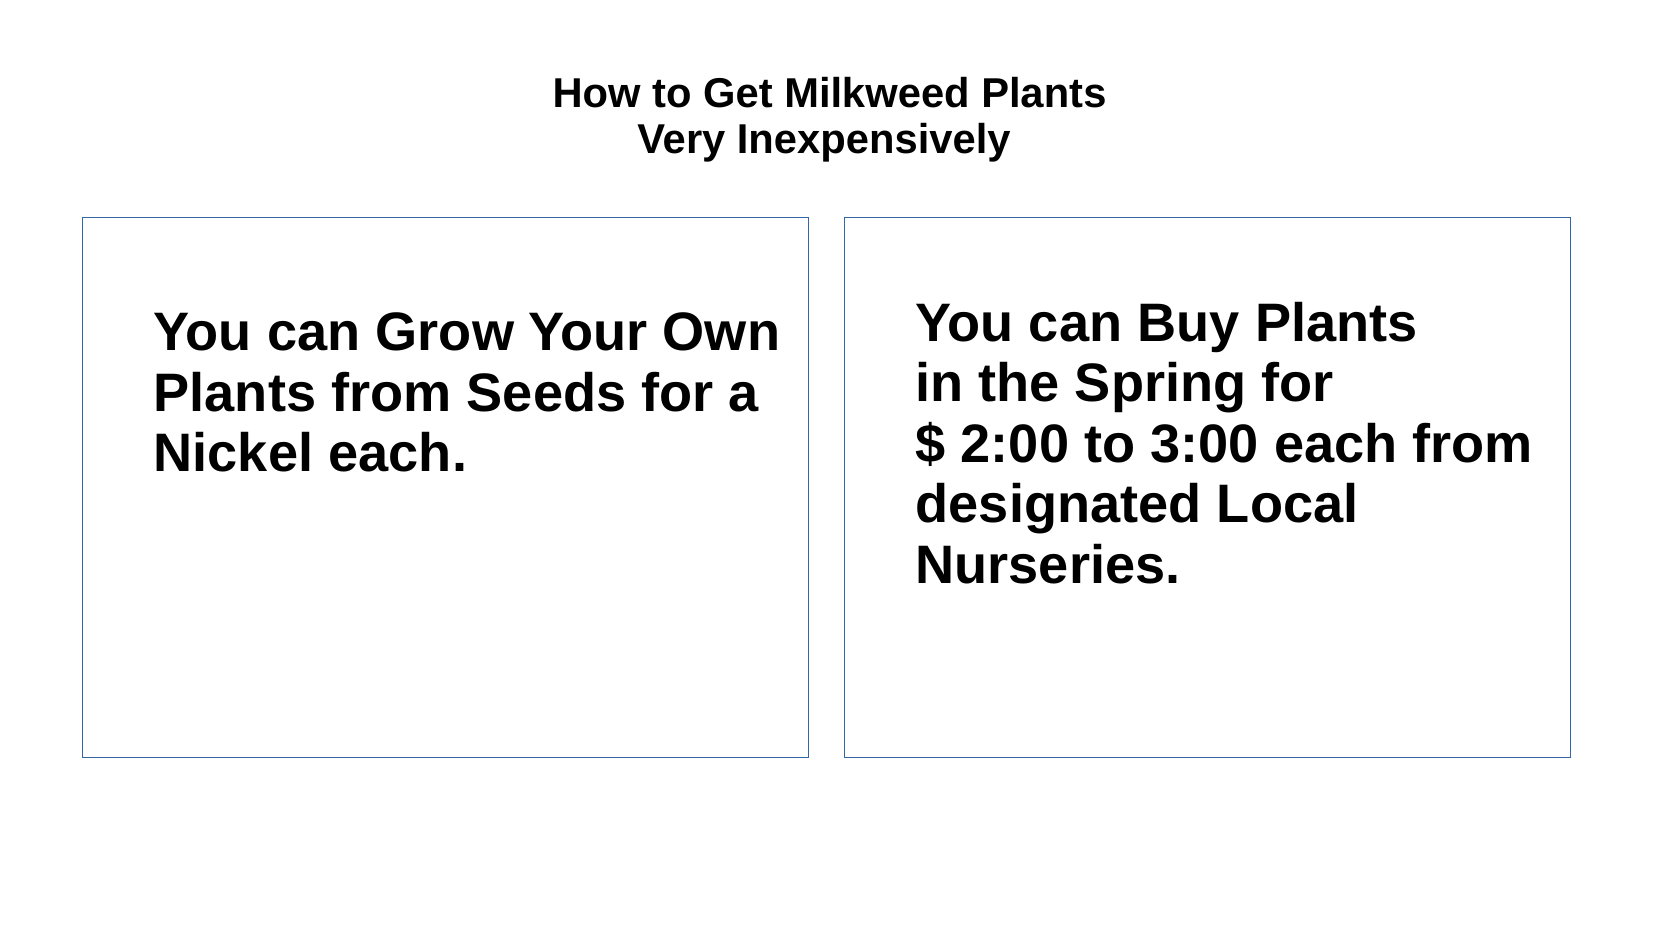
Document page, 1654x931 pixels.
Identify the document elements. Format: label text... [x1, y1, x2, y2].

list You can Buy Plants in the Spring for $ 2:00 to 3:00 each from designated Local Nurseries. [844, 217, 1571, 758]
list You can Grow Your Own Plants from Seeds for a Nickel each. [82, 217, 809, 758]
title How to Get Milkweed Plants Very Inexpensively [85, 0, 1574, 322]
